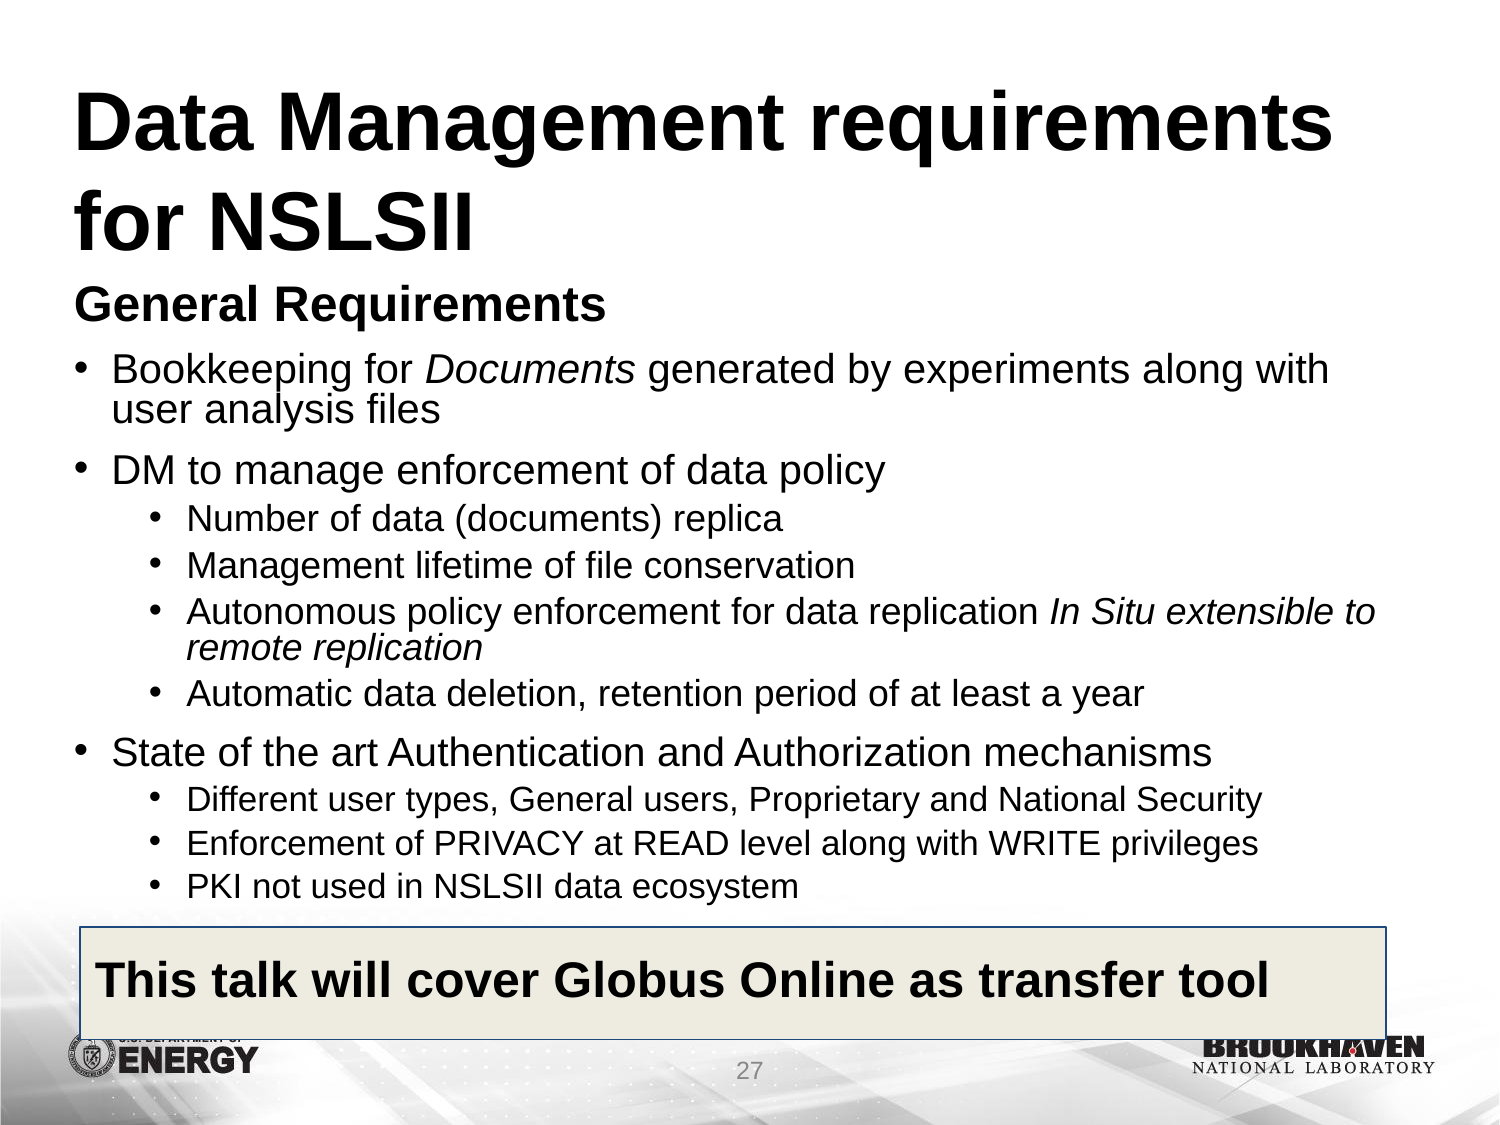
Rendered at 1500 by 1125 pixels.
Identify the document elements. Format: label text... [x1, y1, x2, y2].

picture [0, 0, 1500, 1125]
text_box <number> [581, 1040, 919, 1100]
text_box Data Management requirements for NSLSII [58, 59, 1425, 275]
text_box This talk will cover Globus Online as transfer tool [79, 927, 1387, 1040]
text_box General Requirements Bookkeeping for Documents generated by experiments along with user analysis files DM to manage enforcement of data policy Number of data (documents) replica Management lifetime of file conservation Autonomous policy enforcement for data replication In Situ extensible to remote replication Automatic data deletion, retention period of at least a year State of the art Authentication and Authorization mechanisms Different user types, General users, Proprietary and National Security Enforcement of PRIVACY at READ level along with WRITE privileges PKI not used in NSLSII data ecosystem [58, 275, 1425, 1017]
